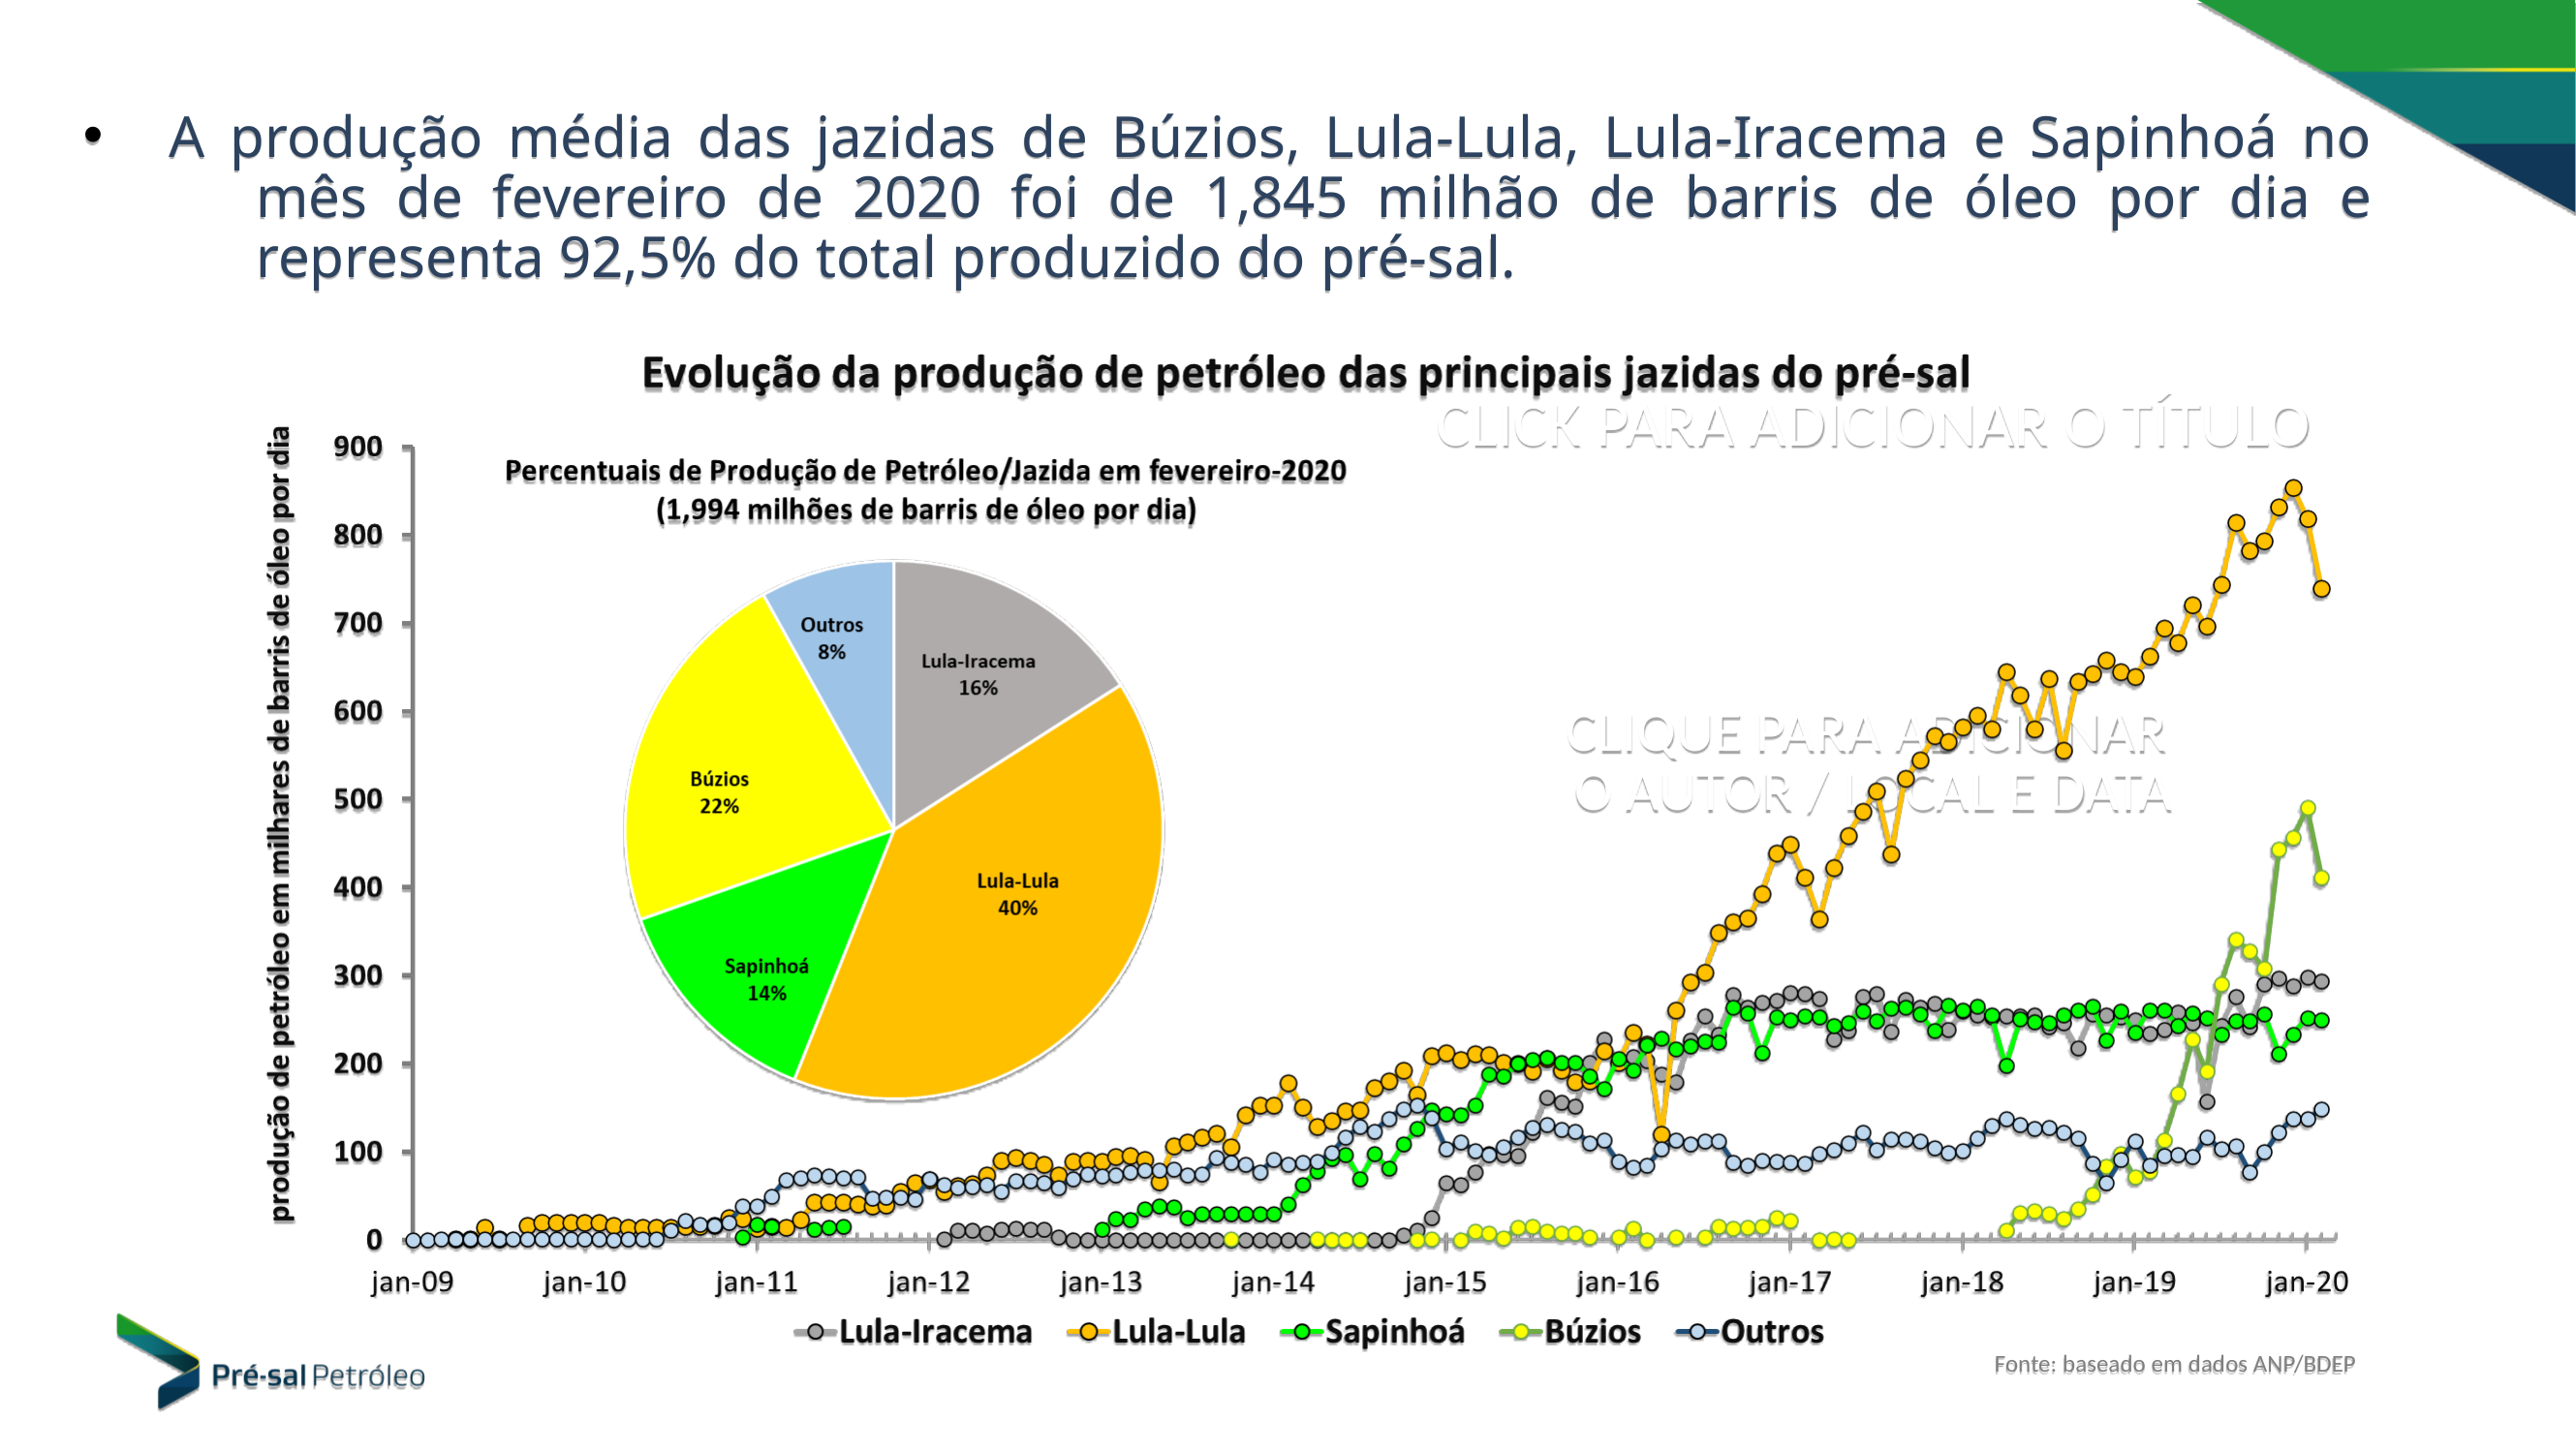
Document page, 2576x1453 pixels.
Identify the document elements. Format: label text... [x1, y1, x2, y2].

text_box A produção média das jazidas de Búzios, Lula-Lula, Lula-Iracema e Sapinhoá no mês de fevereiro de 2020 foi de 1,845 milhão de barris de óleo por dia e representa 92,5% do total produzido do pré-sal. [68, 100, 2387, 330]
picture [224, 325, 2390, 1372]
text_box Fonte: baseado em dados ANP/BDEP [1979, 1340, 2374, 1385]
